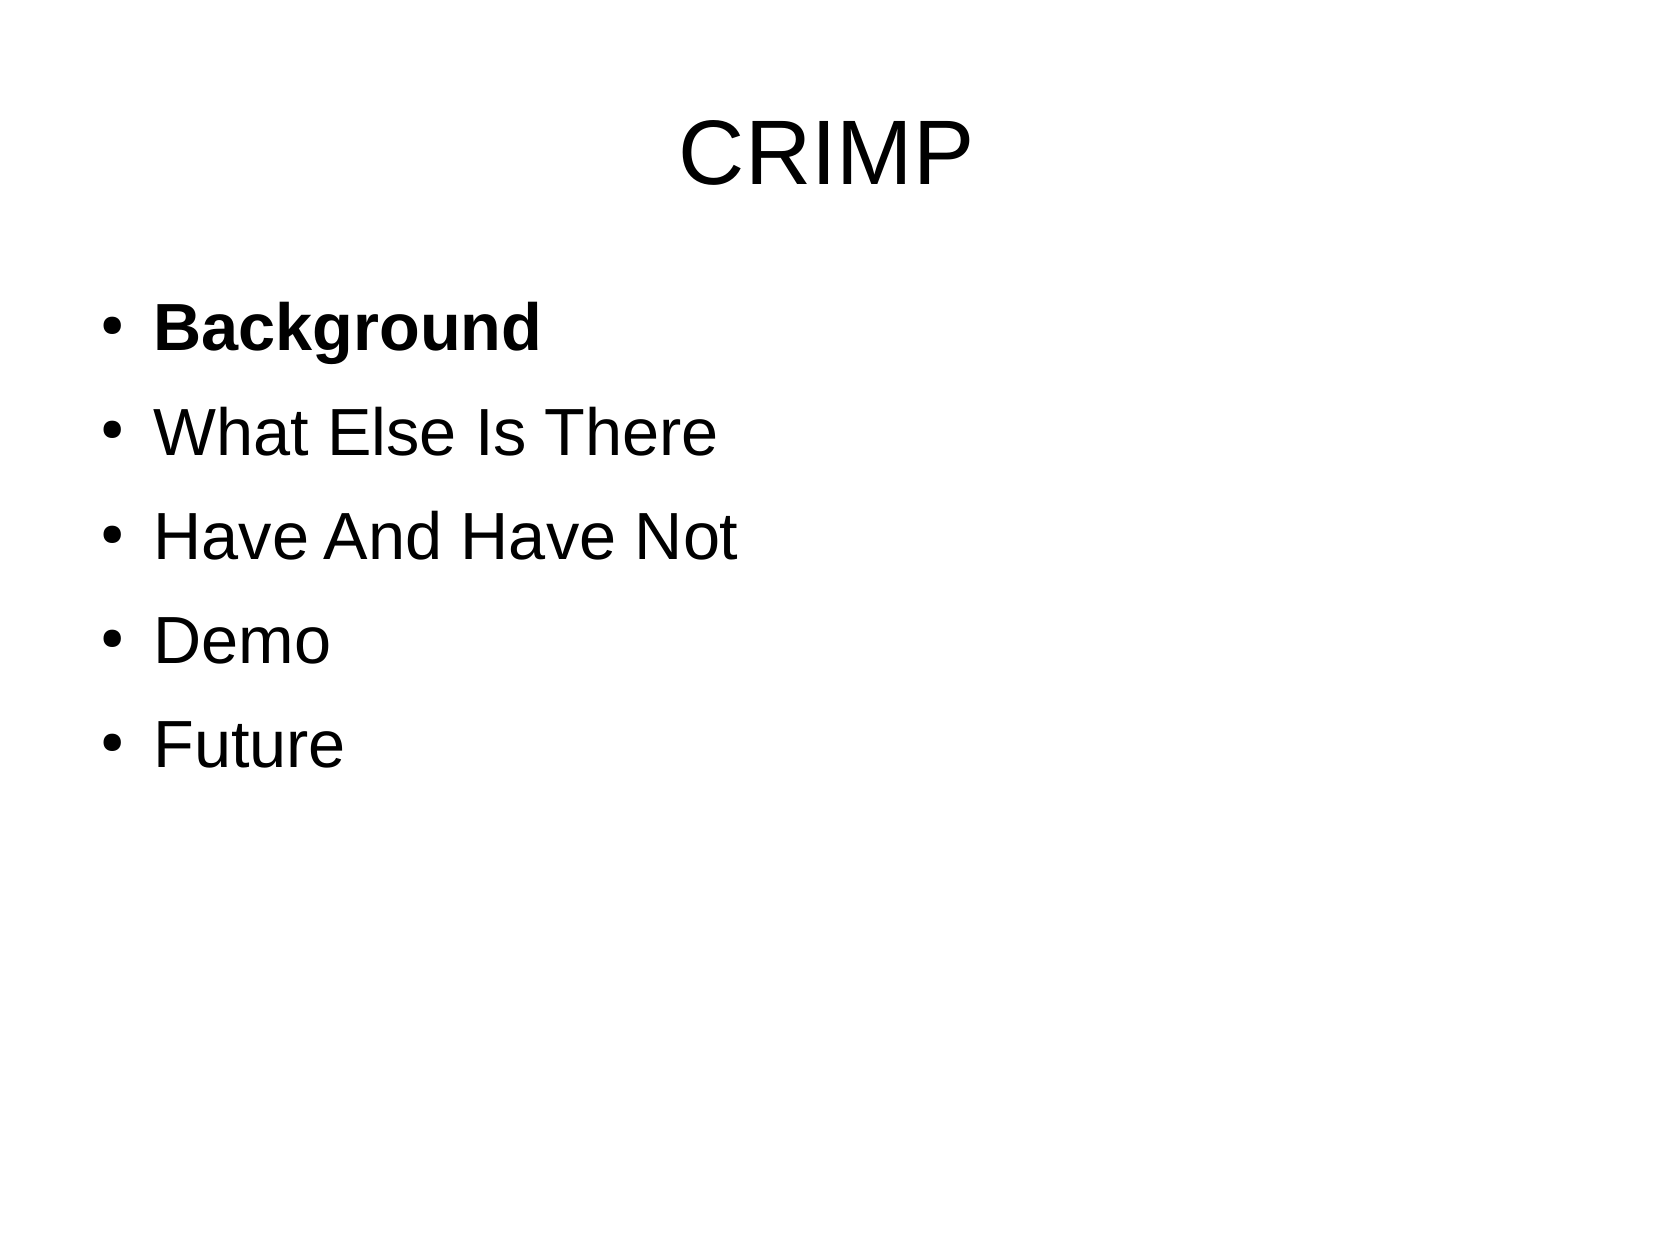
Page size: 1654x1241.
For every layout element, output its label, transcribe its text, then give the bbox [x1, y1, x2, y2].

list Background What Else Is There Have And Have Not Demo Future [82, 290, 1571, 1094]
title CRIMP [82, 56, 1571, 250]
